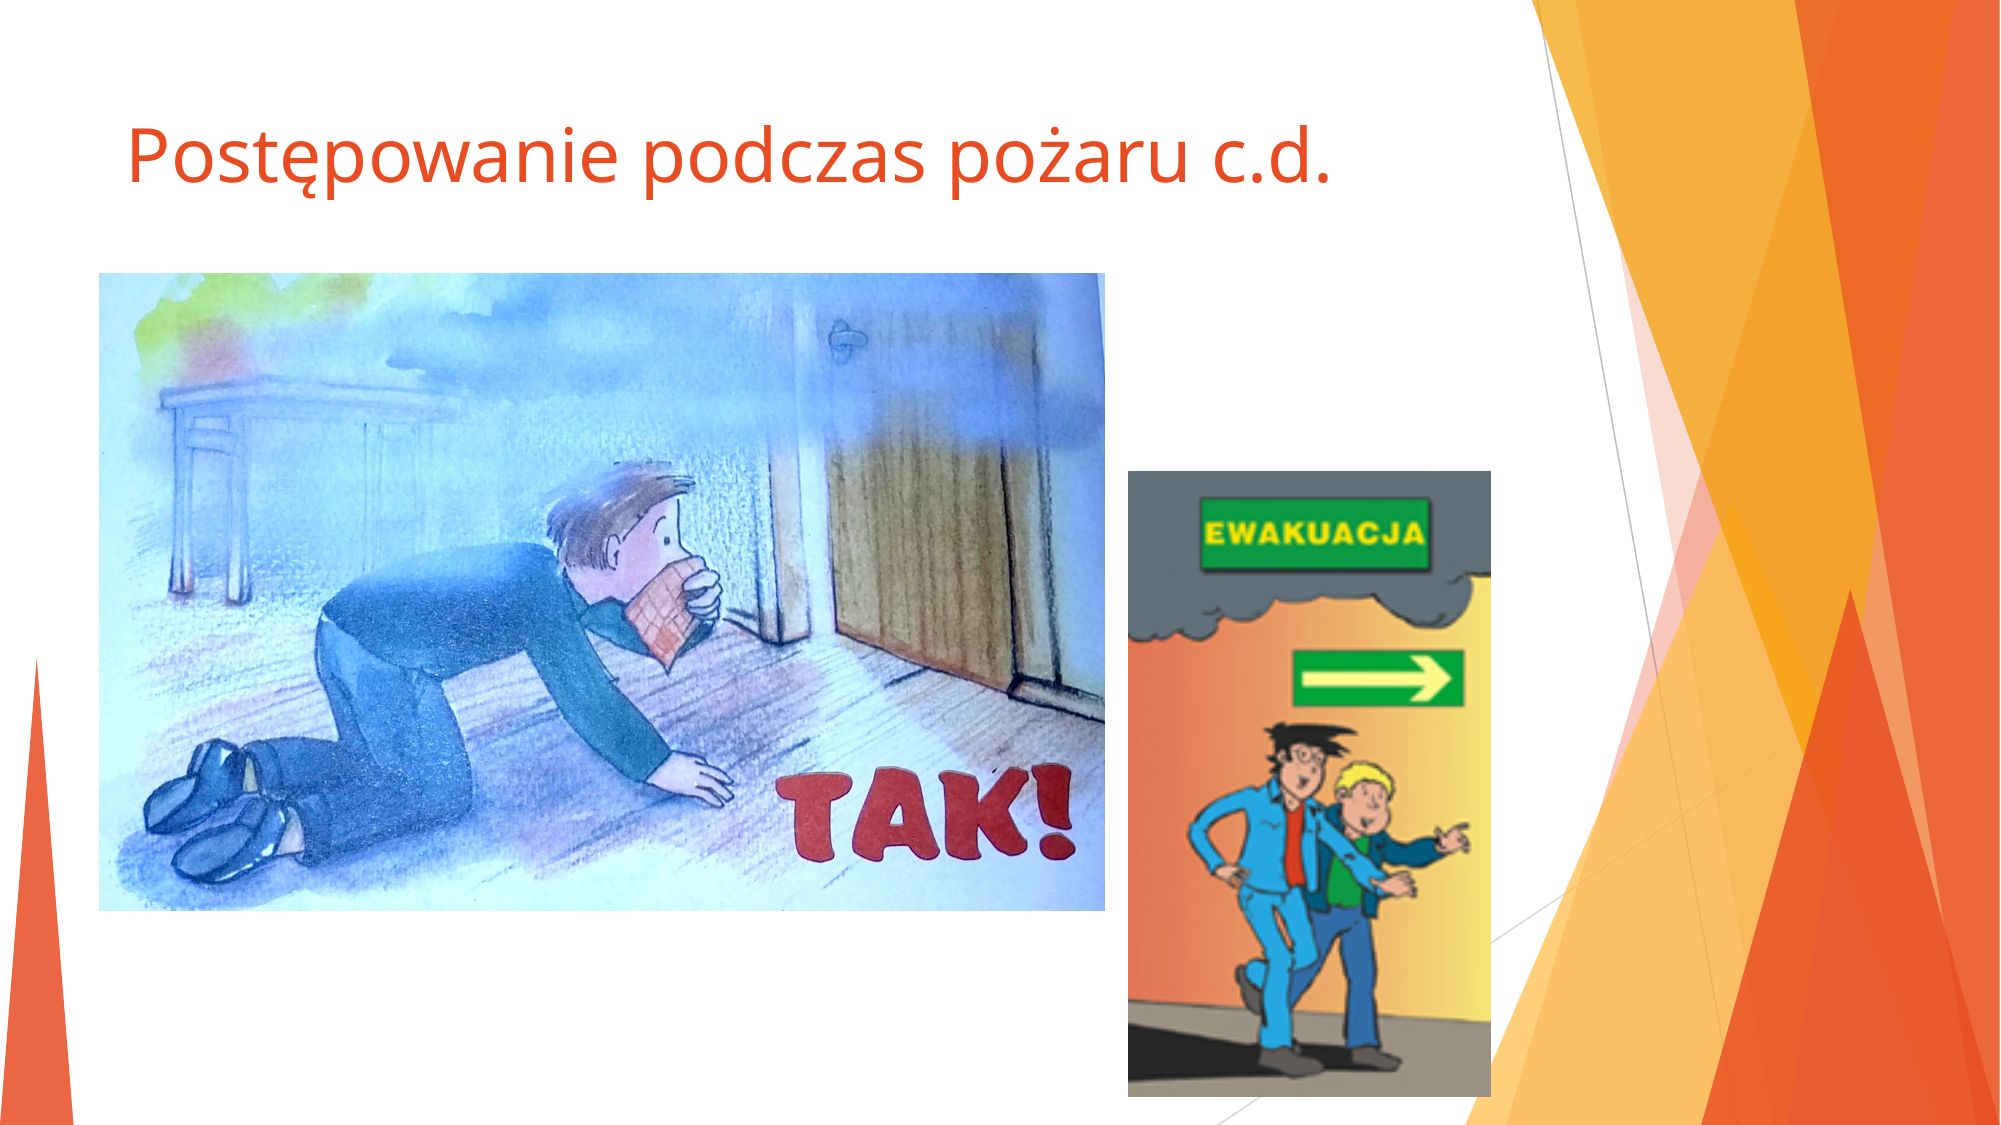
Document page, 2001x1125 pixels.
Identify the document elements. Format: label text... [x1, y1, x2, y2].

picture [1128, 471, 1491, 1097]
title Postępowanie podczas pożaru c.d. [111, 99, 1522, 317]
picture [99, 273, 1105, 911]
